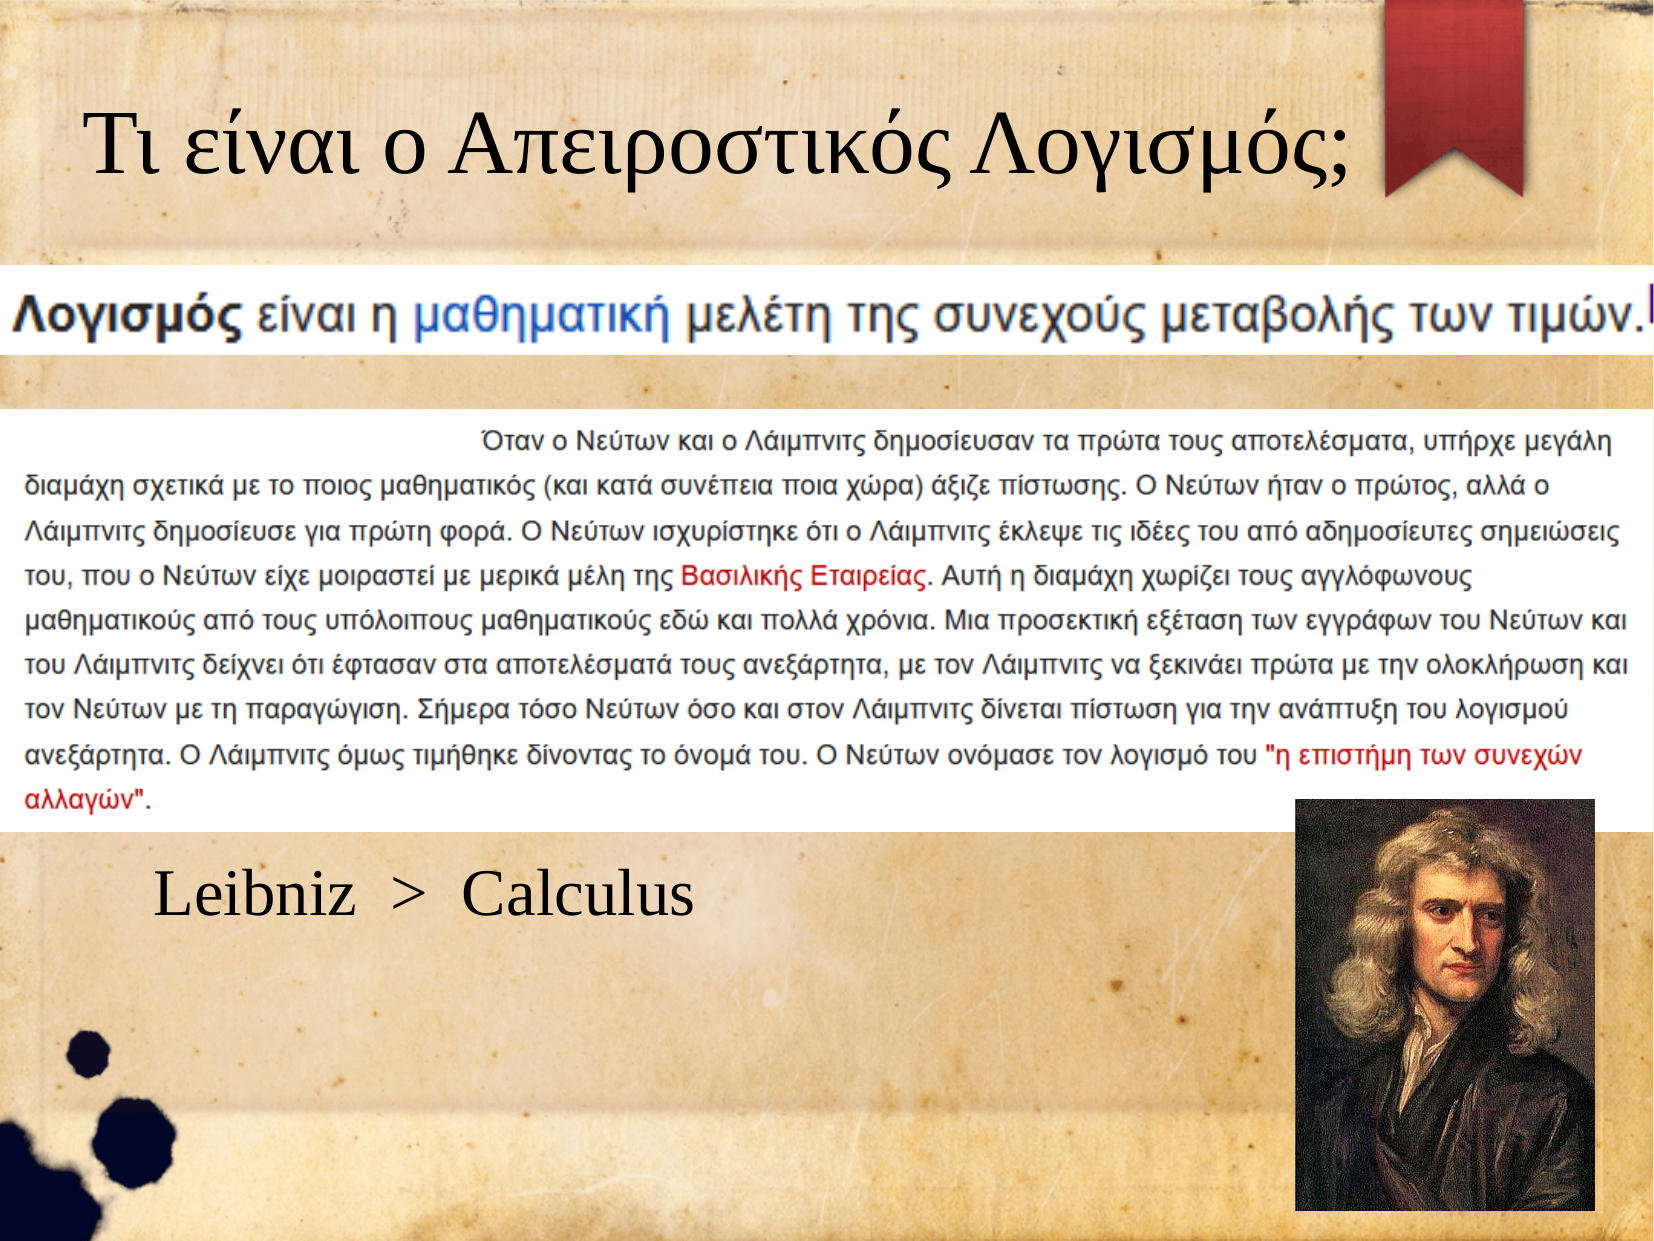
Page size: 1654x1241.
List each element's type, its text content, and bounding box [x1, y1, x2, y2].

list Leibniz > Calculus [82, 856, 1295, 1010]
picture [0, 0, 1654, 1241]
title Τι είναι ο Απειροστικός Λογισμός; [82, 41, 1359, 245]
